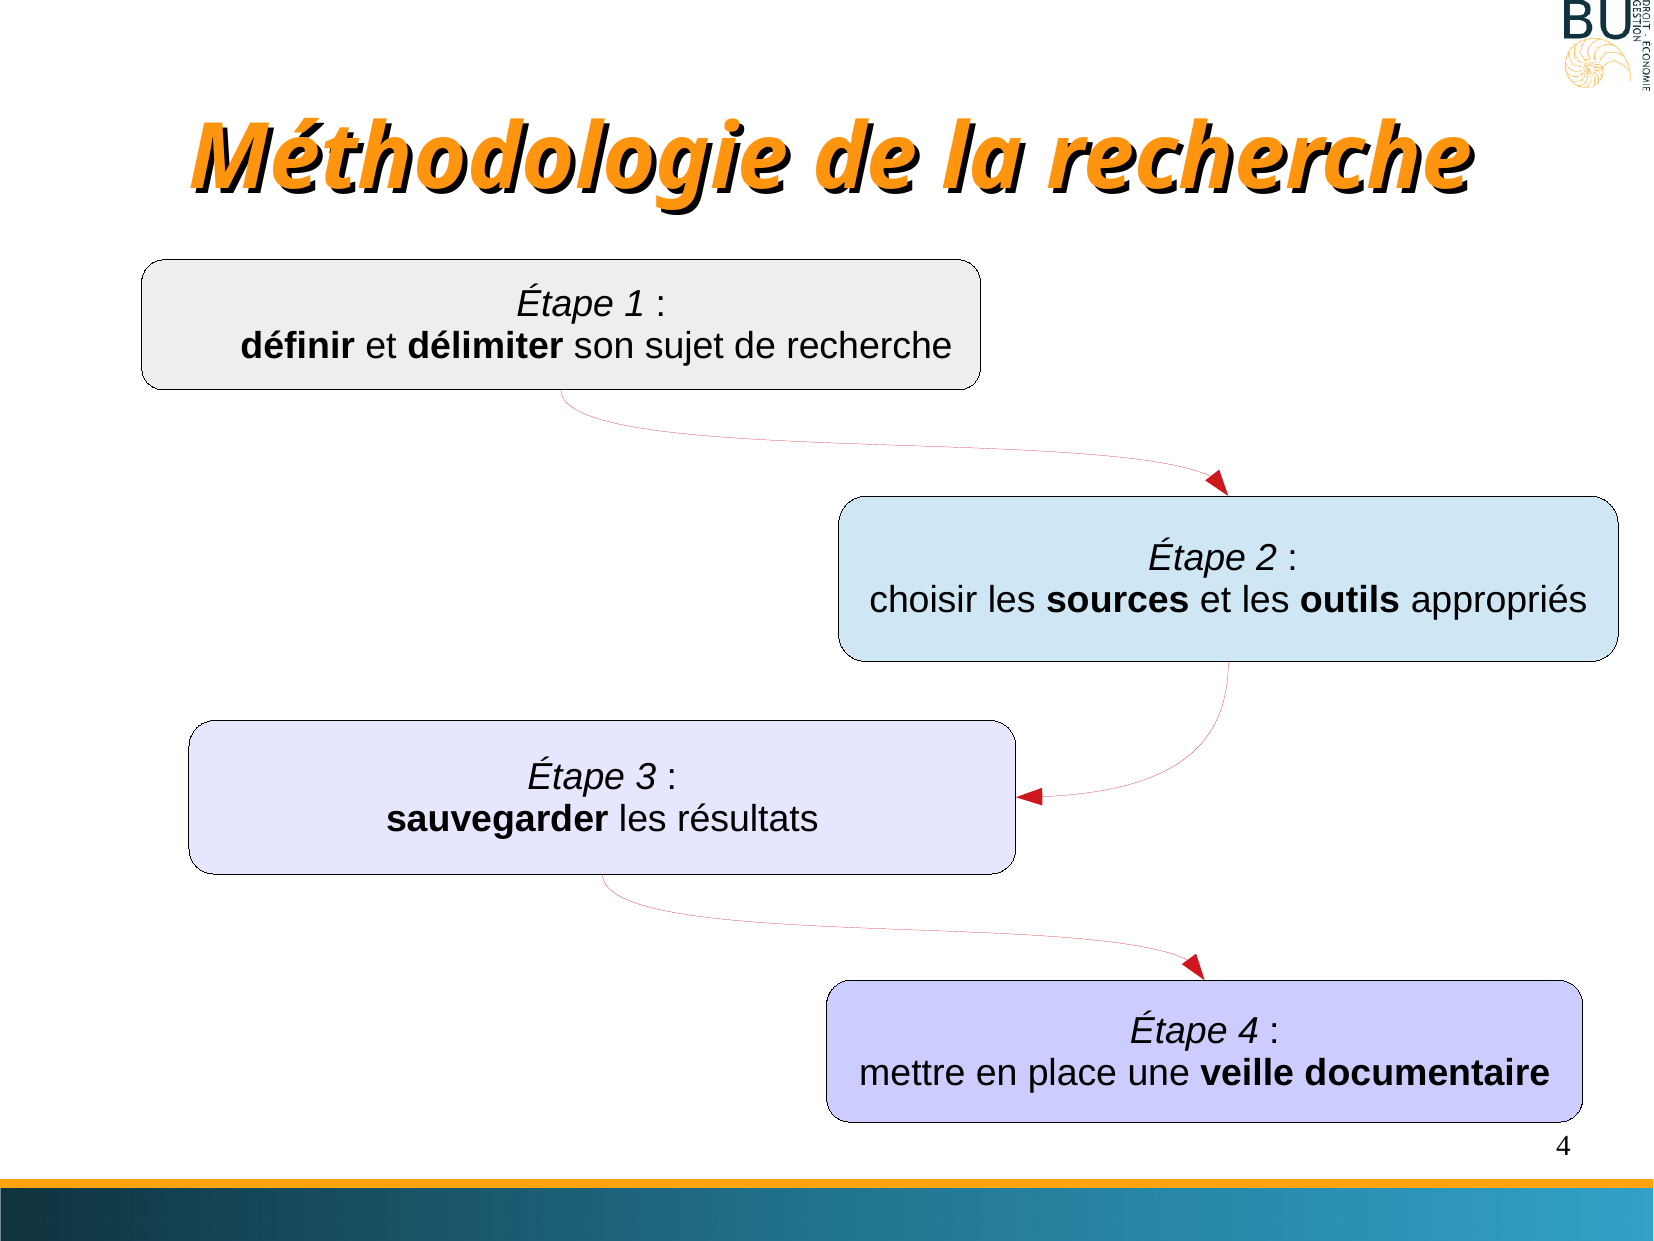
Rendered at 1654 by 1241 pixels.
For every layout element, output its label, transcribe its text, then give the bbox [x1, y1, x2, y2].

text_box Étape 3 : sauvegarder les résultats [188, 720, 1016, 875]
picture [0, 1179, 1654, 1241]
picture [1564, 0, 1652, 91]
text_box Étape 2 : choisir les sources et les outils appropriés [838, 496, 1619, 662]
text_box Étape 1 : définir et délimiter son sujet de recherche [141, 259, 981, 390]
title Méthodologie de la recherche [82, 49, 1571, 257]
text_box Étape 4 : mettre en place une veille documentaire [826, 980, 1583, 1123]
